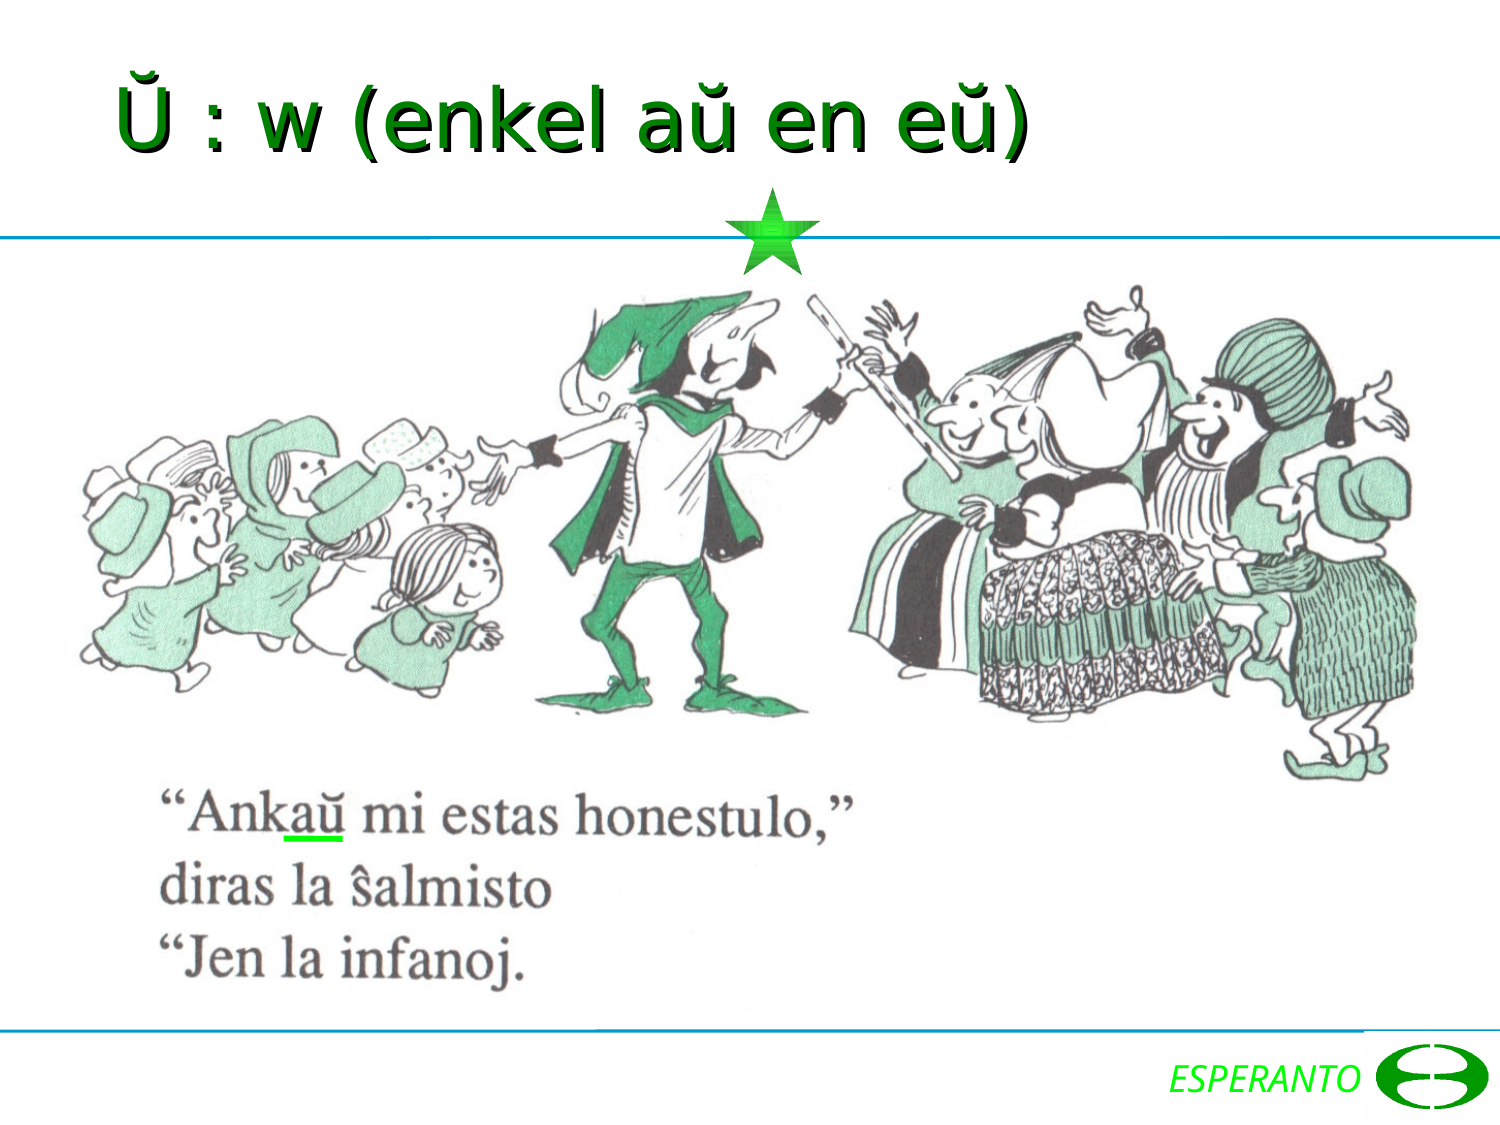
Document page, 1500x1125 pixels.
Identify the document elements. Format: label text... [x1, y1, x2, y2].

picture [1364, 1032, 1500, 1122]
picture [70, 282, 1430, 1016]
title Ŭ : w (enkel aŭ en eŭ) [112, 5, 1448, 245]
